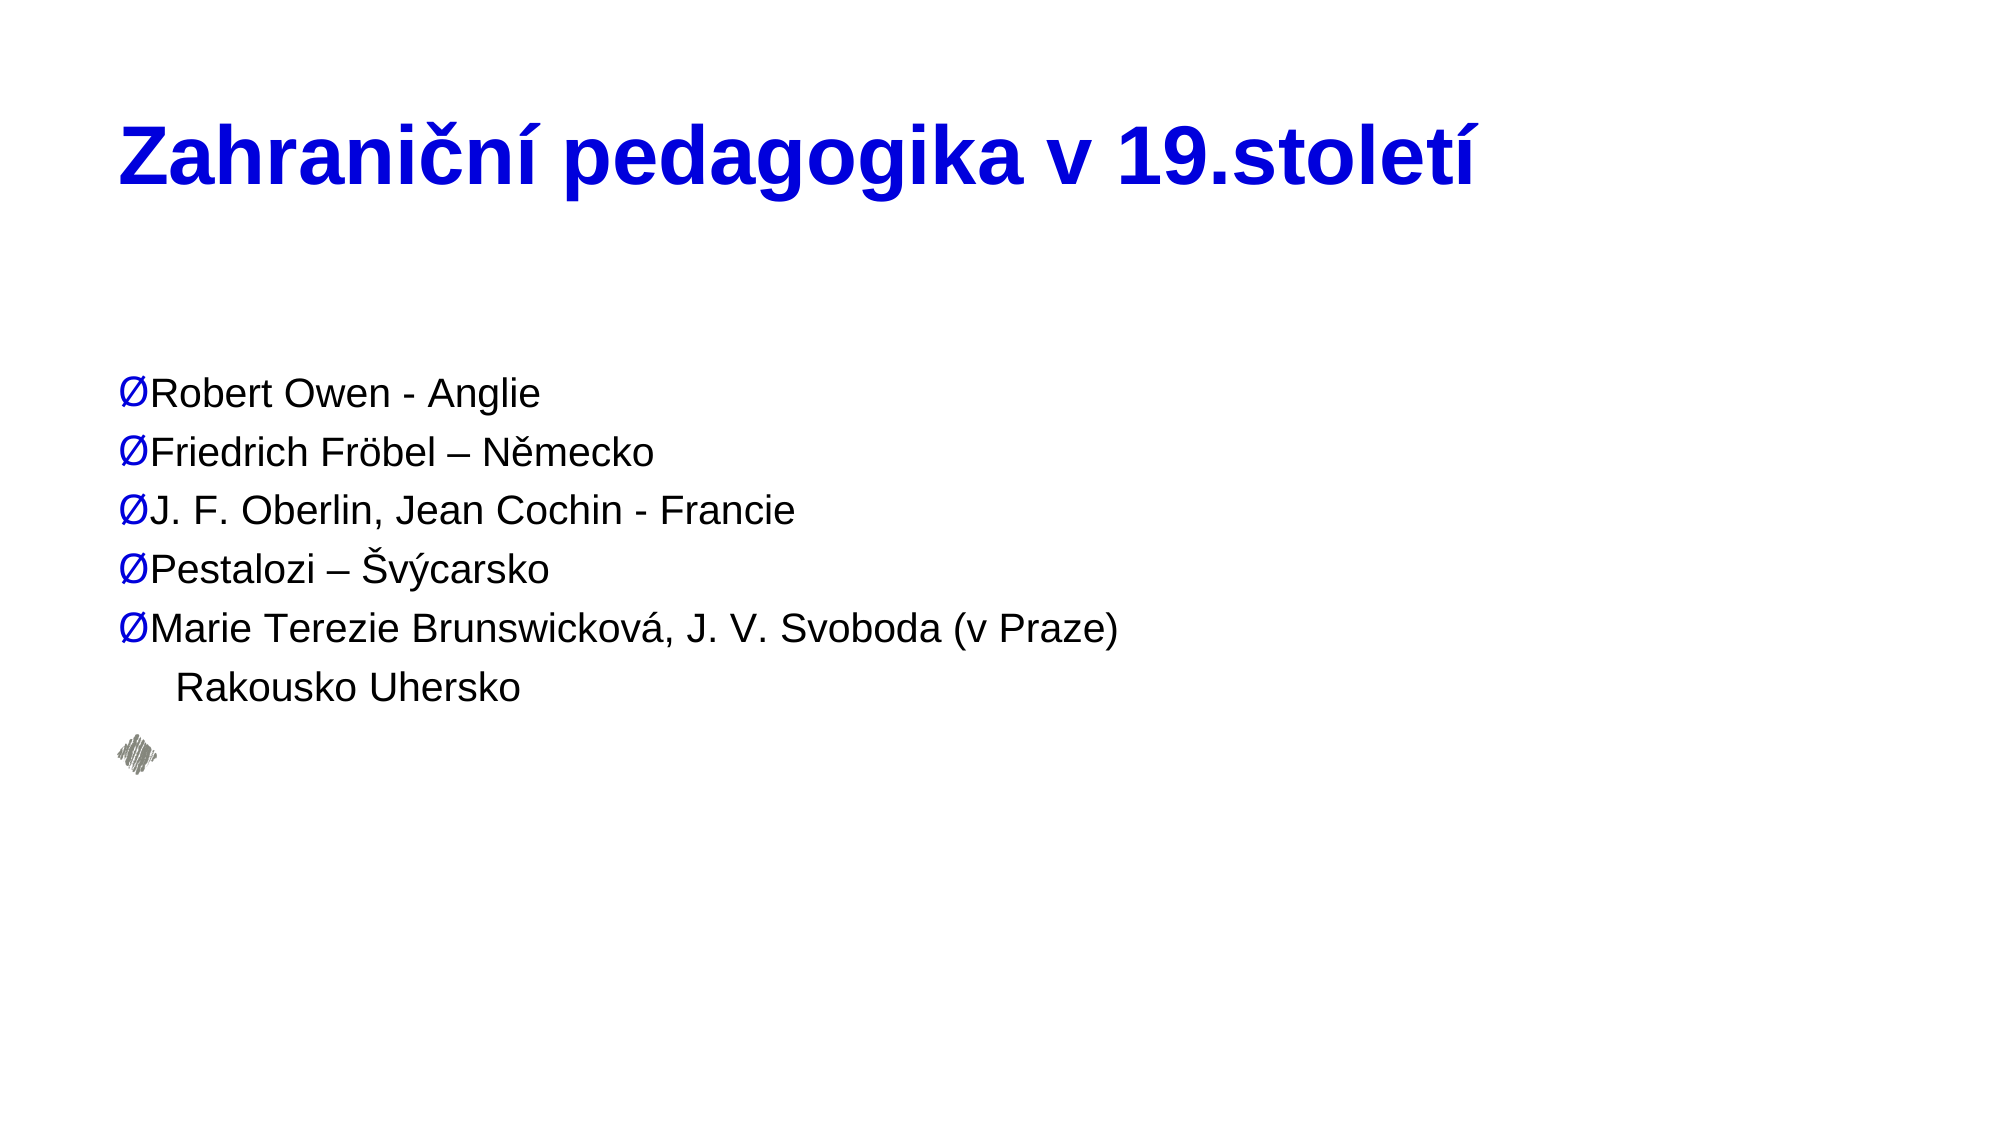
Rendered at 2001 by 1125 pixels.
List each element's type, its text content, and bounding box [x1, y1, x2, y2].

title Zahraniční pedagogika v 19.století [173, 131, 1938, 206]
list Robert Owen - Anglie Friedrich Fröbel – Německo J. F. Oberlin, Jean Cochin - Francie Pestalozi – Švýcarsko Marie Terezie Brunswicková, J. V. Svoboda (v Praze) Rakousko Uhersko [117, 307, 1882, 957]
